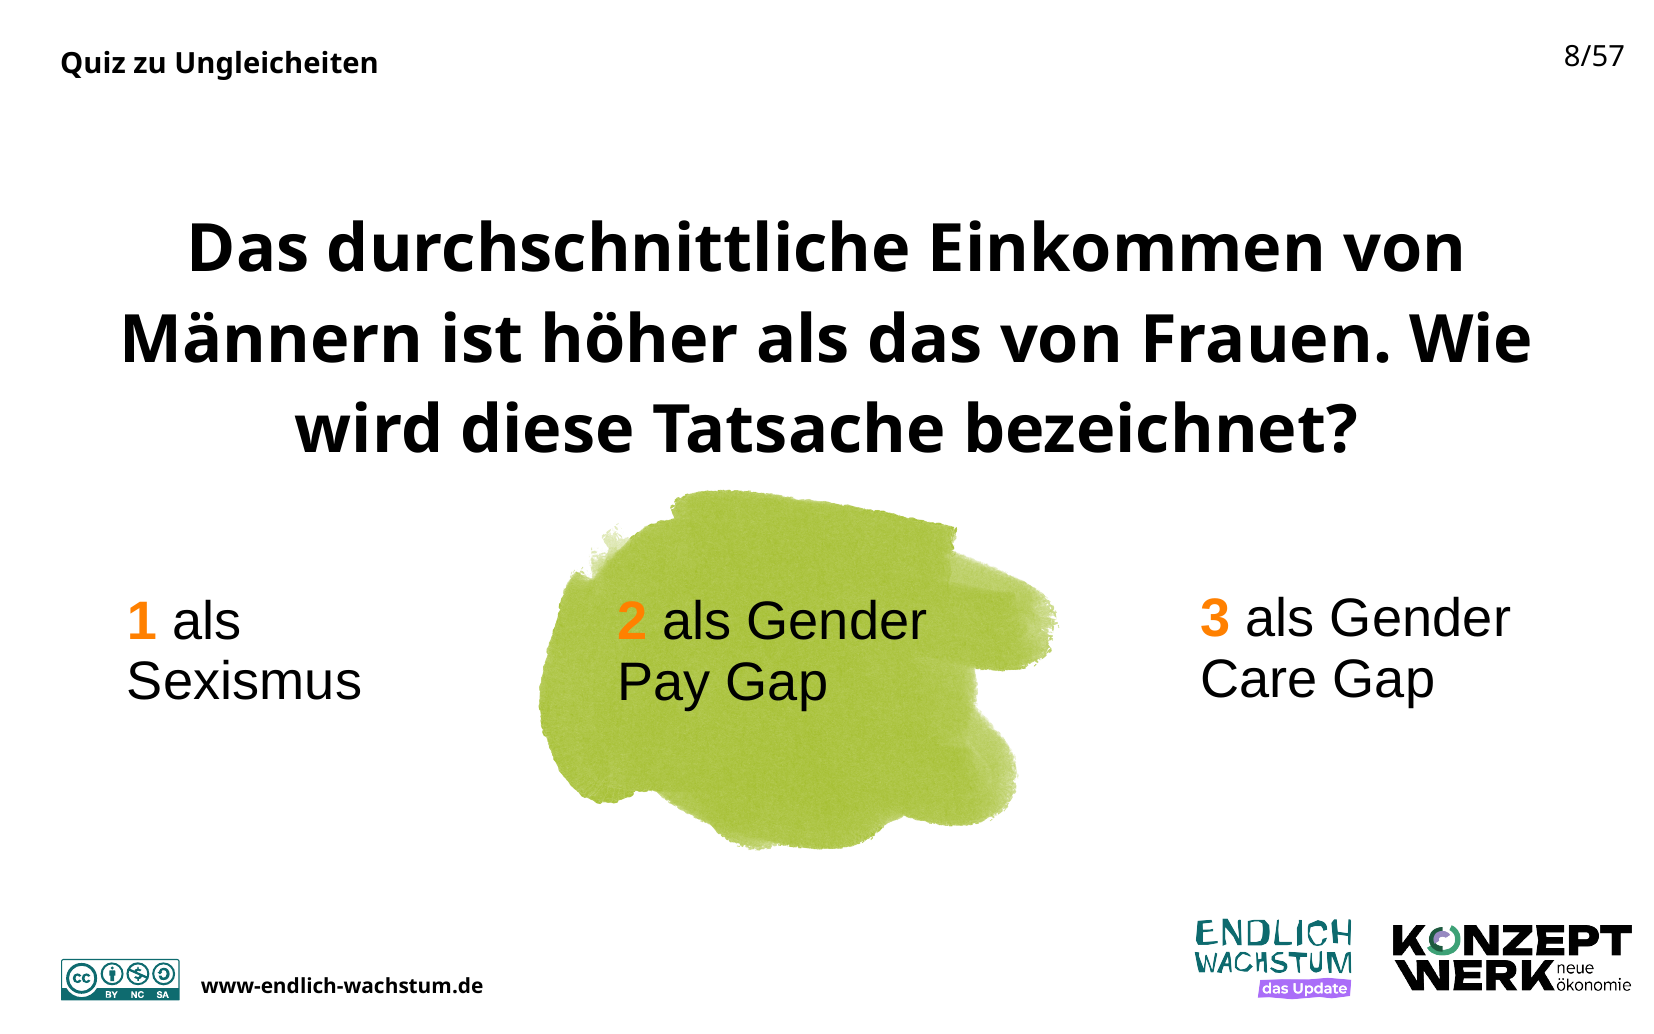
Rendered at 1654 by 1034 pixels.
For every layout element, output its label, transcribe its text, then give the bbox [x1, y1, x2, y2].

picture [538, 548, 1060, 851]
text_box 3 als Gender Care Gap [1114, 580, 1576, 717]
text_box 2 als Gender Pay Gap [531, 583, 1028, 852]
picture [1387, 917, 1636, 997]
title Das durchschnittliche Einkommen von Männern ist höher als das von Frauen. Wie wird diese Tatsache bezeichnet? [58, 124, 1596, 548]
picture [1176, 900, 1374, 1011]
text_box 1 als Sexismus [41, 583, 502, 780]
